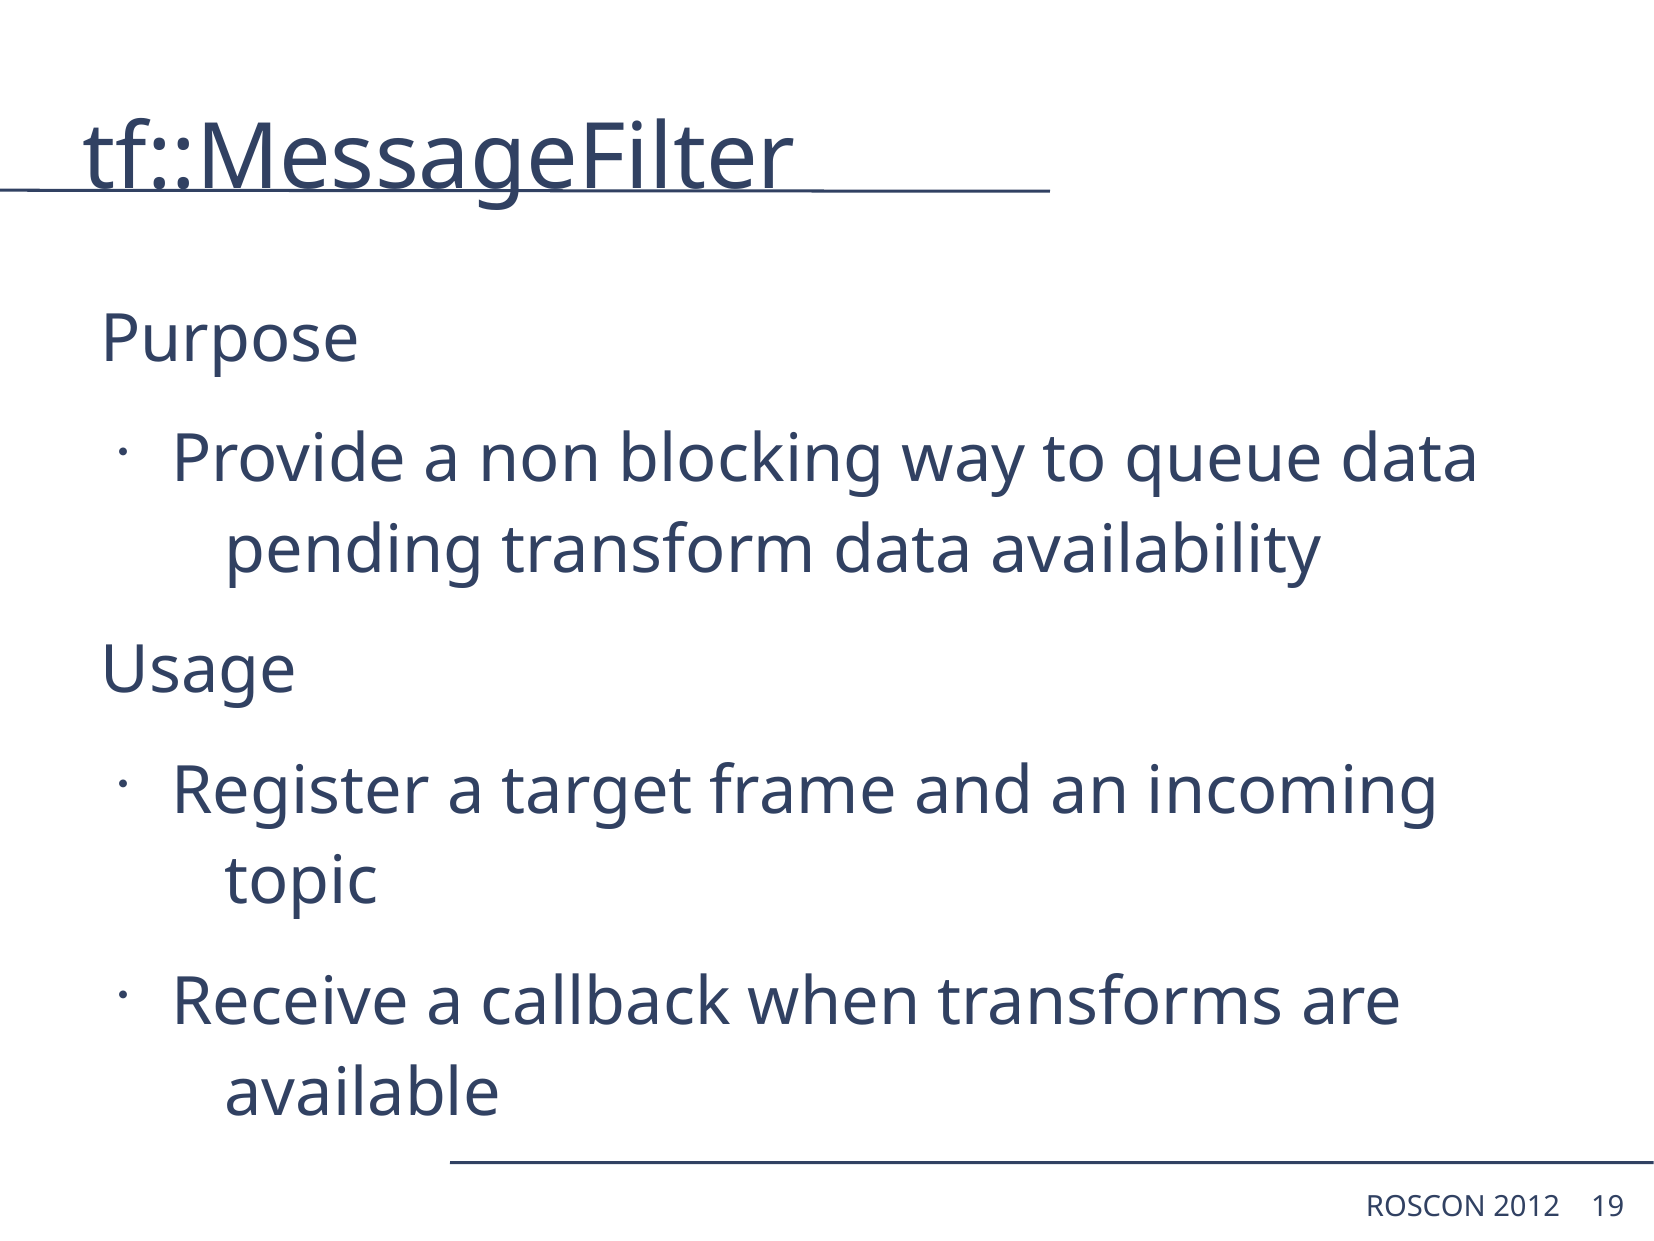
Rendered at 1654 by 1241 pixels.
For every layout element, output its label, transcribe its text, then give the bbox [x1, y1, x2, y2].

title tf::MessageFilter [82, 49, 1571, 257]
list Purpose Provide a non blocking way to queue data pending transform data availability Usage Register a target frame and an incoming topic Receive a callback when transforms are available [82, 290, 1571, 1109]
